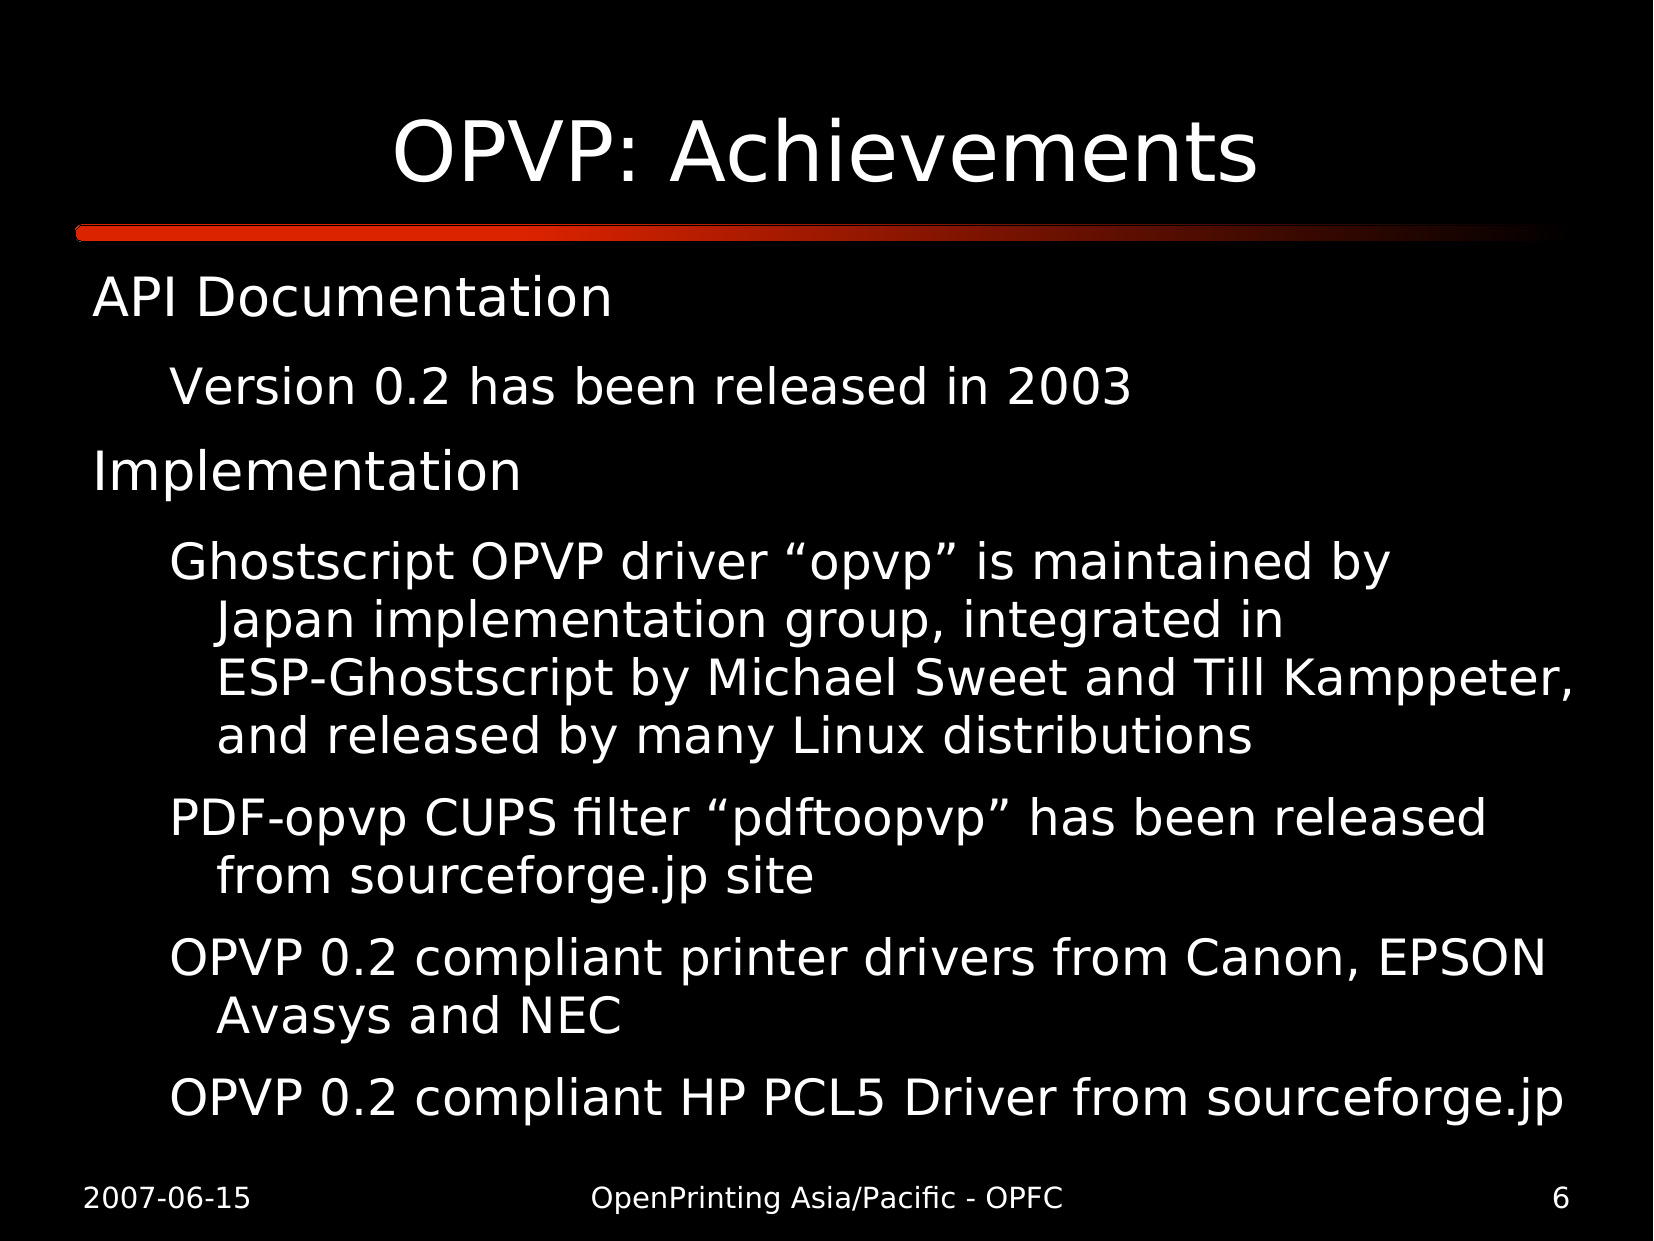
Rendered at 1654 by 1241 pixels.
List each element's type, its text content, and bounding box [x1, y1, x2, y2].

list API Documentation Version 0.2 has been released in 2003 Implementation Ghostscript OPVP driver “opvp” is maintained by Japan implementation group, integrated in ESP-Ghostscript by Michael Sweet and Till Kamppeter, and released by many Linux distributions PDF-opvp CUPS filter “pdftoopvp” has been released from sourceforge.jp site OPVP 0.2 compliant printer drivers from Canon, EPSON Avasys and NEC OPVP 0.2 compliant HP PCL5 Driver from sourceforge.jp [75, 265, 1595, 1241]
title OPVP: Achievements [82, 49, 1571, 257]
